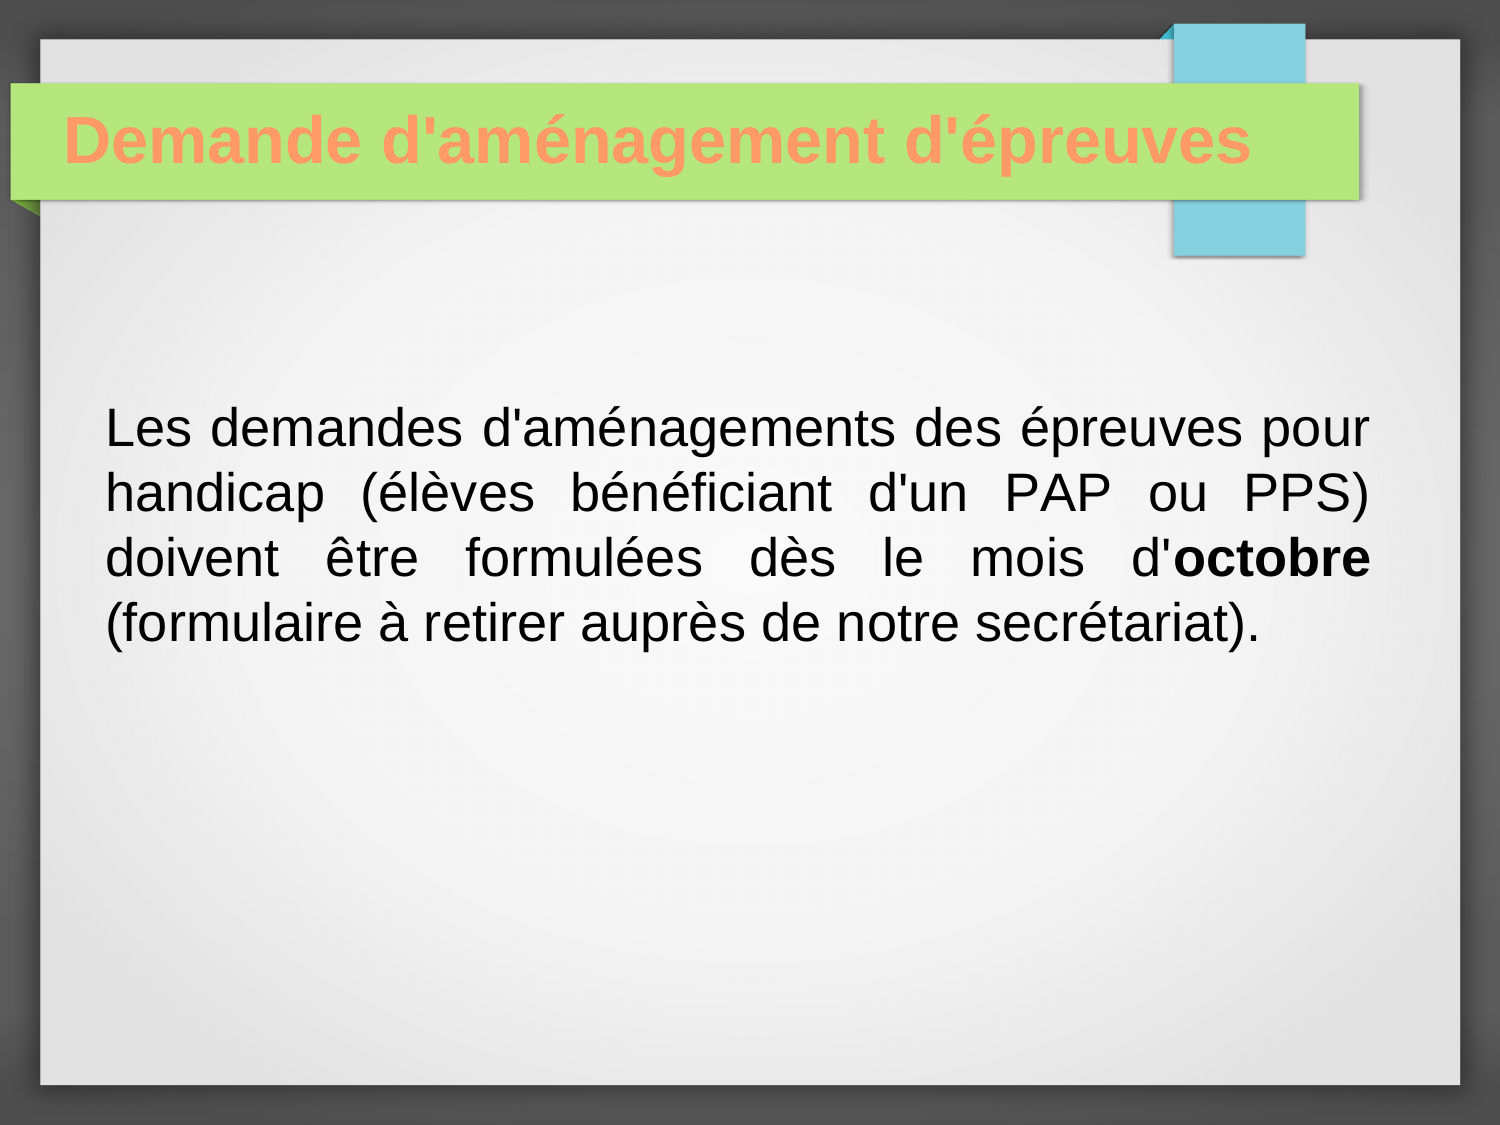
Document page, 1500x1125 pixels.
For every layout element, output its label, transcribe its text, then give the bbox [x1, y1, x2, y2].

list Les demandes d'aménagements des épreuves pour handicap (élèves bénéficiant d'un PAP ou PPS) doivent être formulées dès le mois d'octobre (formulaire à retirer auprès de notre secrétariat). [90, 384, 1411, 741]
title Demande d'aménagement d'épreuves [47, 62, 1270, 212]
picture [0, 0, 1500, 1125]
